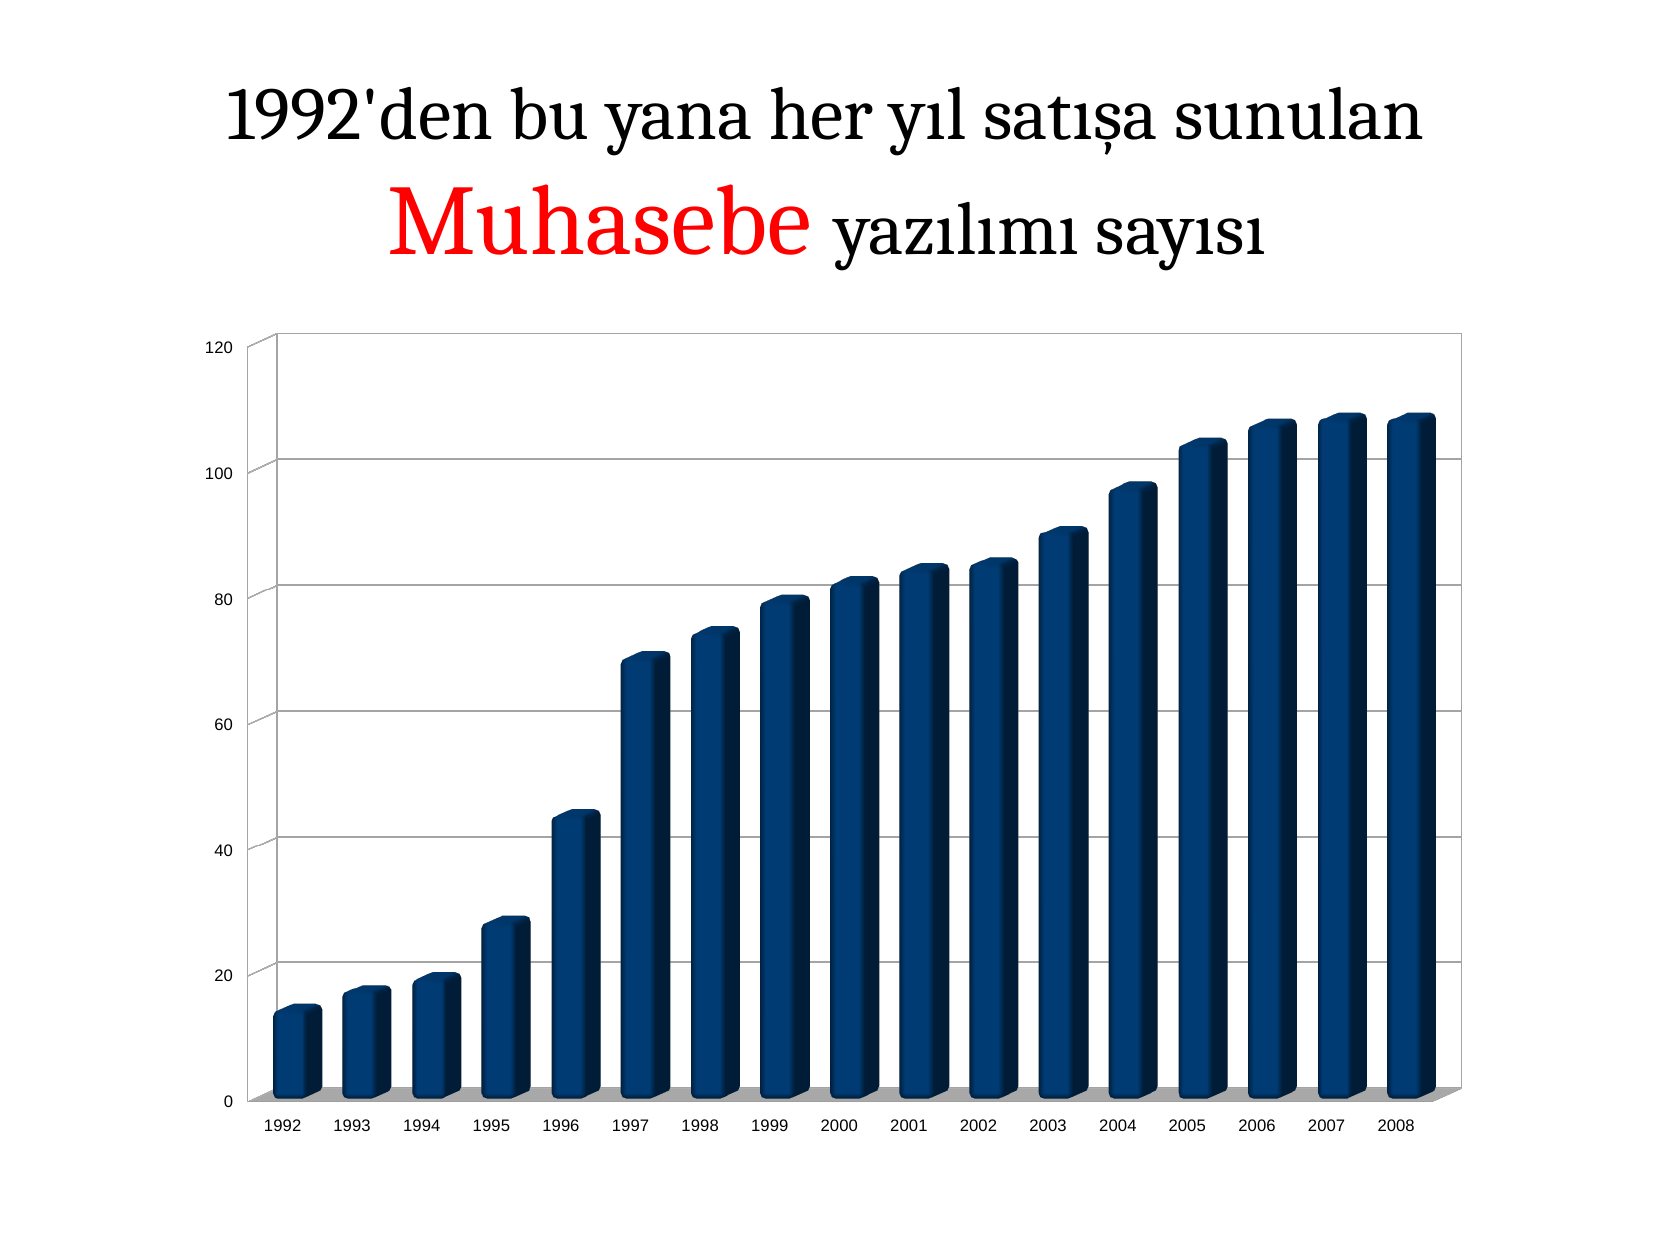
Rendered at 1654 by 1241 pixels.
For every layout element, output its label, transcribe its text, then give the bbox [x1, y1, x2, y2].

chart [166, 317, 1501, 1152]
title 1992'den bu yana her yıl satışa sunulan Muhasebe yazılımı sayısı [82, 47, 1571, 282]
